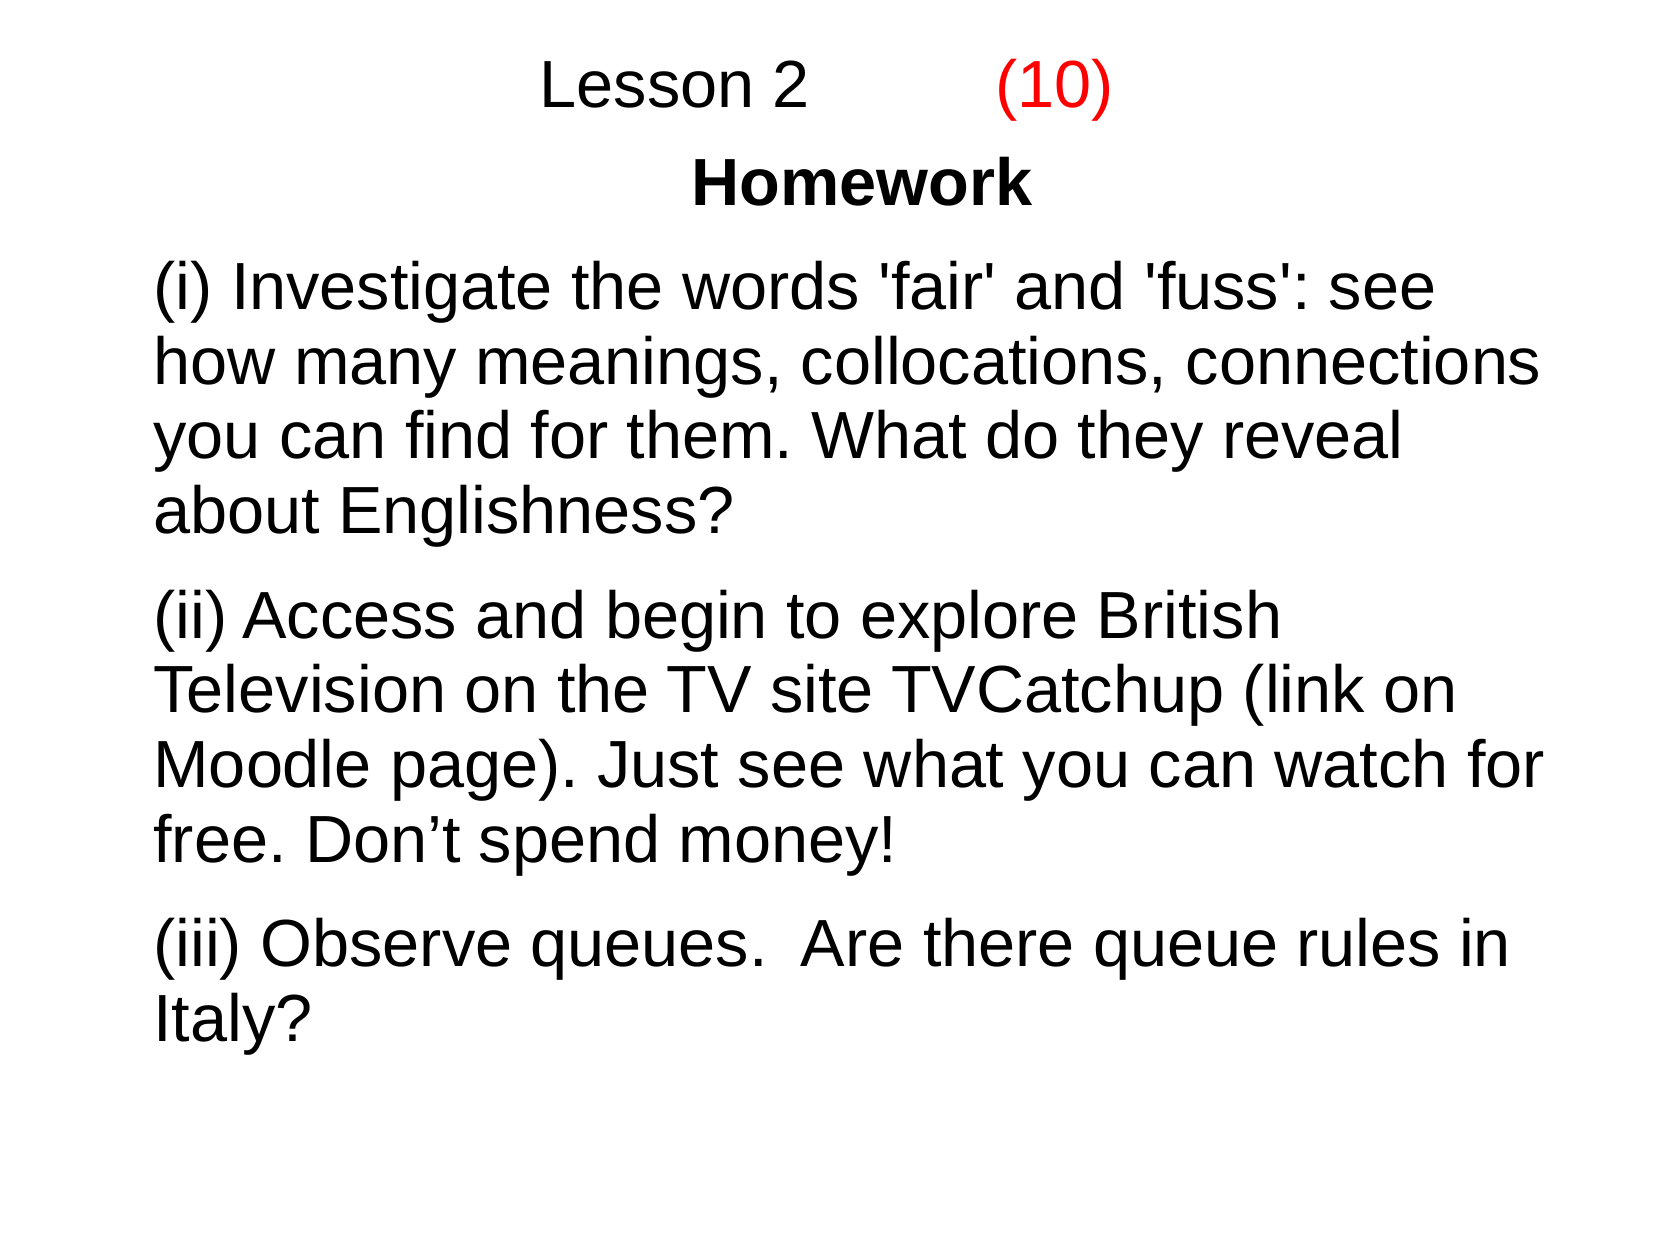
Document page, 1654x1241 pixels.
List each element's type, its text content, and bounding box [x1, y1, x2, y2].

list Homework (i) Investigate the words 'fair' and 'fuss': see how many meanings, collocations, connections you can find for them. What do they reveal about Englishness? (ii) Access and begin to explore British Television on the TV site TVCatchup (link on Moodle page). Just see what you can watch for free. Don’t spend money! (iii) Observe queues. Are there queue rules in Italy? [82, 144, 1571, 1123]
title Lesson 2 (10) [82, 24, 1571, 144]
